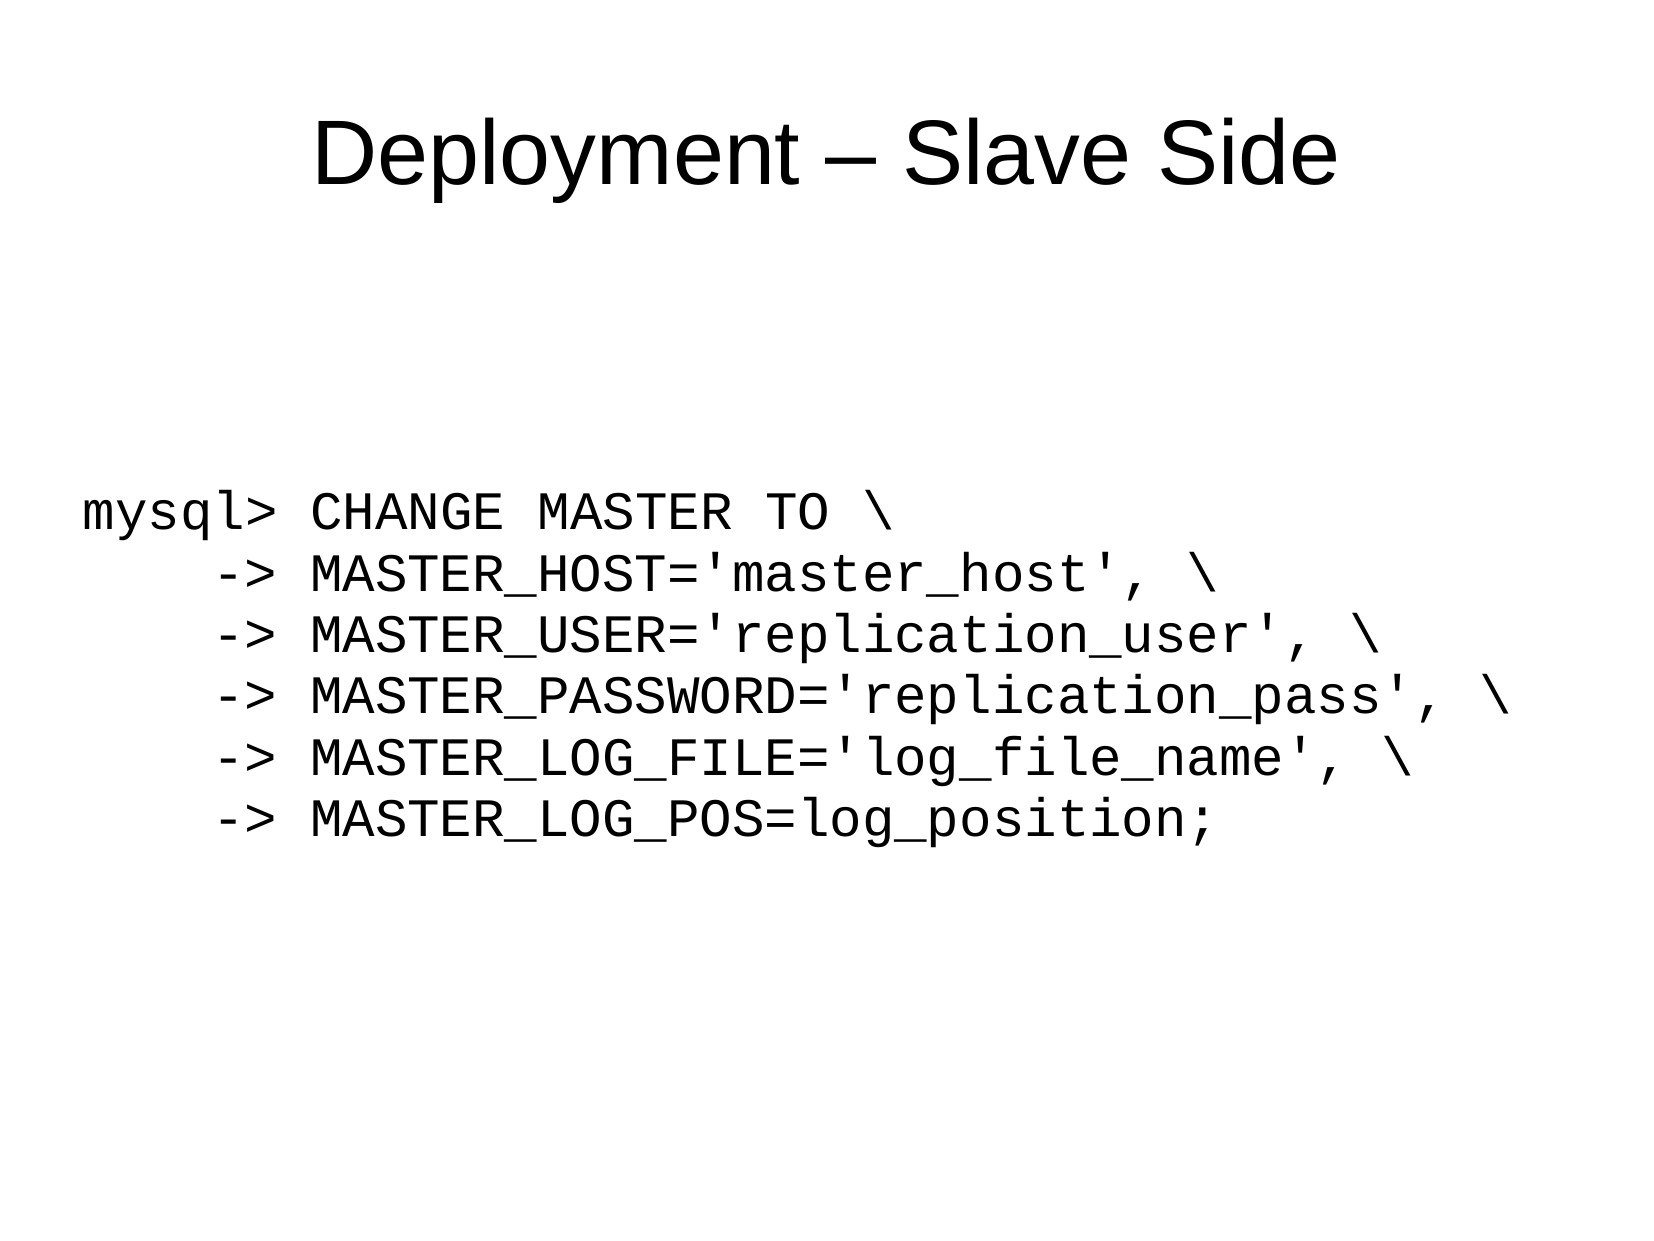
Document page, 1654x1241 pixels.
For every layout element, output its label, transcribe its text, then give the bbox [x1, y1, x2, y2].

subtitle mysql> CHANGE MASTER TO \ -> MASTER_HOST='master_host', \ -> MASTER_USER='replication_user', \ -> MASTER_PASSWORD='replication_pass', \ -> MASTER_LOG_FILE='log_file_name', \ -> MASTER_LOG_POS=log_position; [82, 290, 1571, 1109]
title Deployment – Slave Side [82, 49, 1571, 257]
